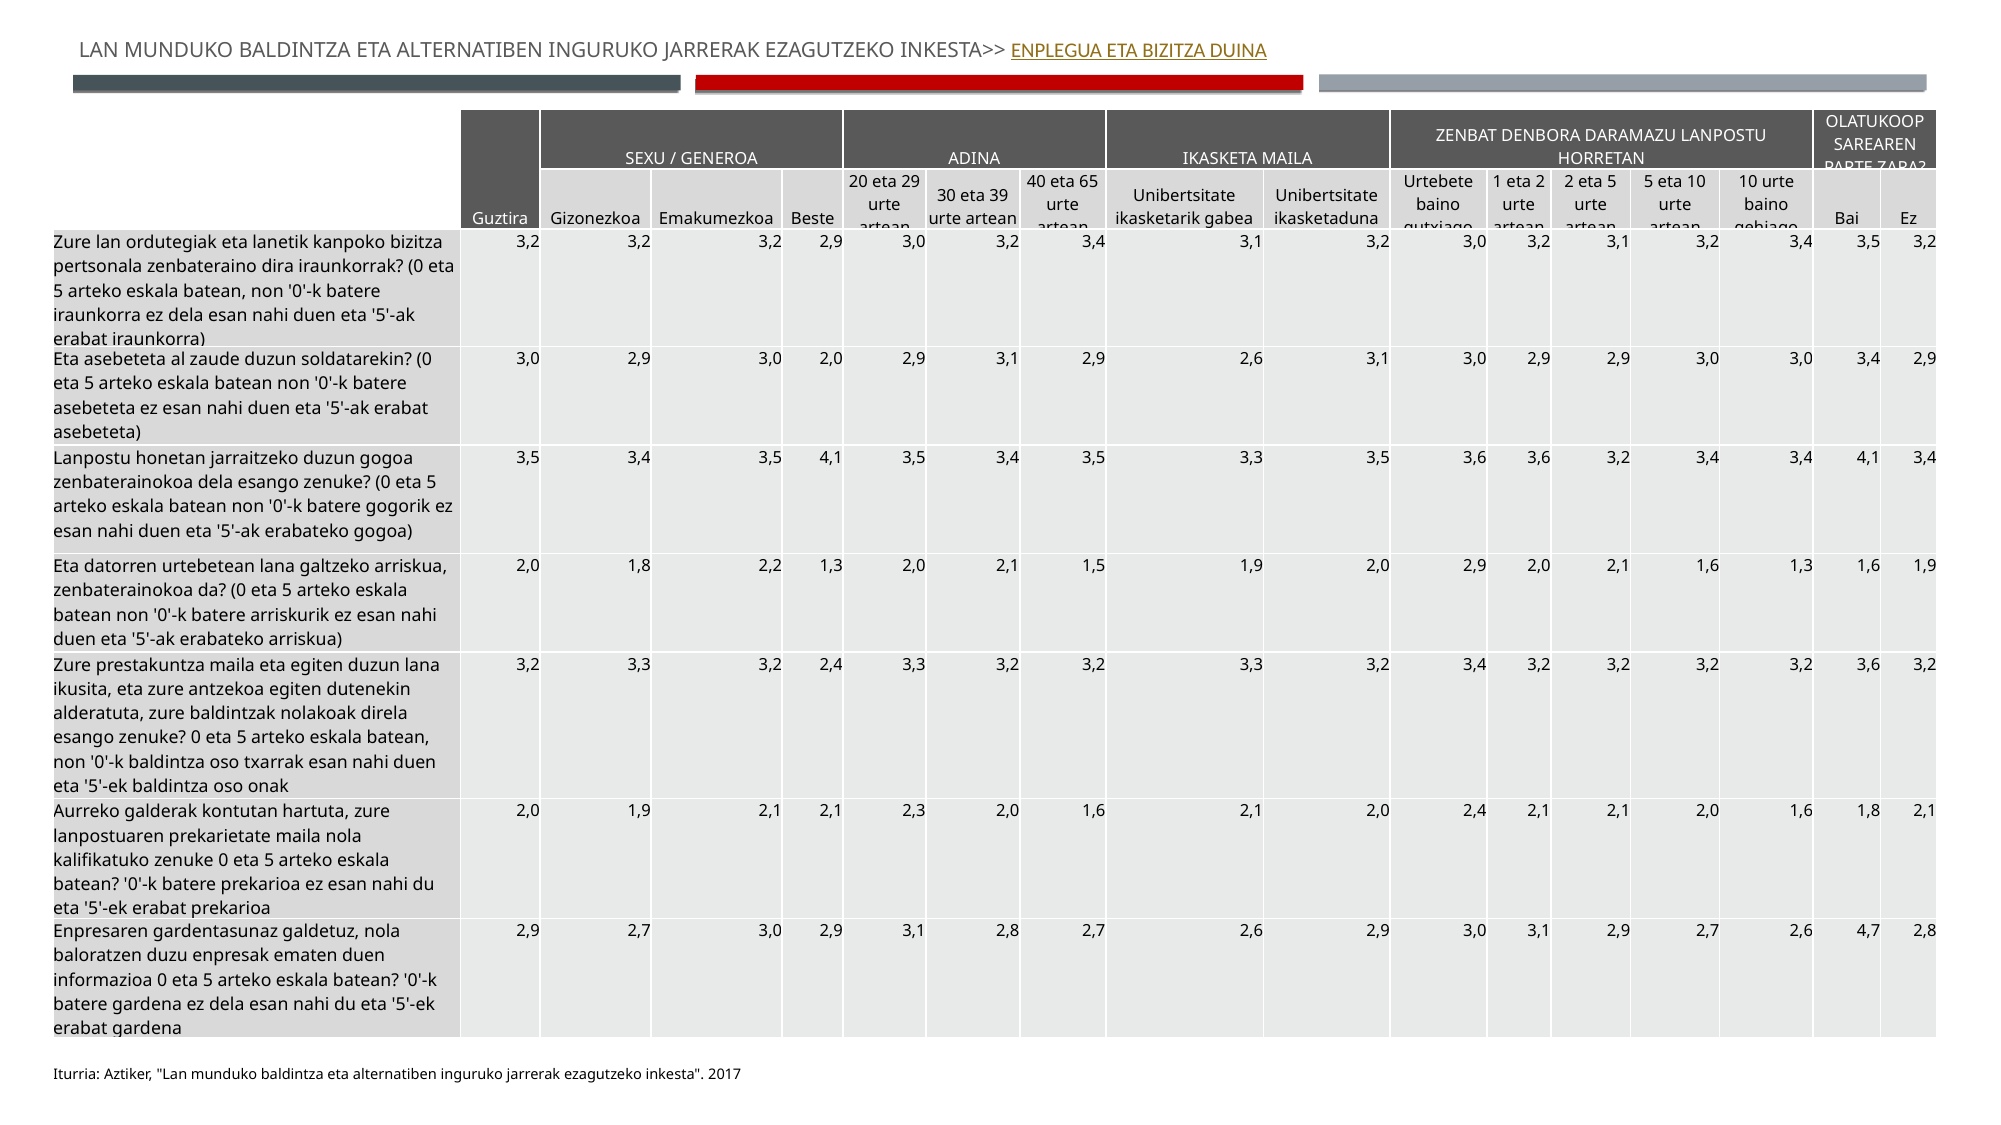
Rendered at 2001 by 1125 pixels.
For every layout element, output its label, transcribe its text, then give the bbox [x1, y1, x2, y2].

table_cell Eta asebeteta al zaude duzun soldatarekin? (0 eta 5 arteko eskala batean non '0'-k batere asebeteta ez esan nahi duen eta '5'-ak erabat asebeteta) [54, 347, 460, 444]
table_cell [54, 170, 460, 228]
table_cell 2,0 [461, 554, 539, 651]
table_cell 3,0 [1391, 230, 1486, 346]
table_cell 3,1 [927, 347, 1019, 444]
table_cell 5 eta 10 urte artean [1631, 170, 1719, 228]
table_cell 2,6 [1720, 919, 1812, 1037]
table_header IKASKETA MAILA [1107, 110, 1389, 168]
text_box LAN MUNDUKO BALDINTZA ETA ALTERNATIBEN INGURUKO JARRERAK EZAGUTZEKO INKESTA>> ENPLEGUA ETA BIZITZA DUINA [64, 29, 1926, 69]
table_cell 3,2 [652, 653, 781, 798]
table_cell 2,9 [1552, 919, 1630, 1037]
table_cell 1,3 [1720, 554, 1812, 651]
table_cell 1,6 [1021, 799, 1105, 918]
table_cell 3,2 [1631, 230, 1719, 346]
table_cell 3,2 [1552, 446, 1630, 553]
table_cell Zure prestakuntza maila eta egiten duzun lana ikusita, eta zure antzekoa egiten dutenekin alderatuta, zure baldintzak nolakoak direla esango zenuke? 0 eta 5 arteko eskala batean, non '0'-k baldintza oso txarrak esan nahi duen eta '5'-ek baldintza oso onak [54, 653, 460, 798]
table_cell 3,6 [1814, 653, 1880, 798]
table_cell Aurreko galderak kontutan hartuta, zure lanpostuaren prekarietate maila nola kalifikatuko zenuke 0 eta 5 arteko eskala batean? '0'-k batere prekarioa ez esan nahi du eta '5'-ek erabat prekarioa [54, 799, 460, 918]
table_cell 3,5 [461, 446, 539, 553]
table_cell 2,9 [1264, 919, 1389, 1037]
table_cell 3,2 [1021, 653, 1105, 798]
table_cell 2,1 [927, 554, 1019, 651]
table_cell 2,9 [461, 919, 539, 1037]
table_cell 3,5 [1021, 446, 1105, 553]
table_cell 3,3 [1107, 653, 1263, 798]
table_cell Bai [1814, 170, 1880, 228]
table_cell 2,7 [1021, 919, 1105, 1037]
table_cell 4,7 [1814, 919, 1880, 1037]
table_cell 2,9 [1391, 554, 1486, 651]
table_cell 4,1 [783, 446, 842, 553]
table_cell 3,4 [541, 446, 650, 553]
table_cell 2,8 [927, 919, 1019, 1037]
table_cell 2,9 [1488, 347, 1550, 444]
table_cell 3,1 [1264, 347, 1389, 444]
table_header OLATUKOOP SAREAREN PARTE ZARA? [1814, 110, 1936, 168]
table_cell 3,4 [1720, 230, 1812, 346]
table_cell 3,2 [927, 653, 1019, 798]
table_cell Urtebete baino gutxiago [1391, 170, 1486, 228]
table_cell Unibertsitate ikasketarik gabea [1107, 170, 1263, 228]
table_cell 2,0 [1631, 799, 1719, 918]
table_cell 20 eta 29 urte artean [844, 170, 925, 228]
table_cell 3,5 [844, 446, 925, 553]
table_cell 1,3 [783, 554, 842, 651]
table_cell Beste [783, 170, 842, 228]
table_cell 3,3 [541, 653, 650, 798]
table_cell 3,2 [461, 230, 539, 346]
table_cell 2,9 [783, 919, 842, 1037]
table_cell 3,0 [1631, 347, 1719, 444]
table_cell 2,9 [1552, 347, 1630, 444]
table_cell [1881, 1039, 1936, 1083]
table_cell 2,7 [1631, 919, 1719, 1037]
table_cell 2,7 [541, 919, 650, 1037]
table_cell 3,2 [1631, 653, 1719, 798]
table_cell 3,6 [1391, 446, 1486, 553]
table_cell 2,6 [1107, 347, 1263, 444]
table_header ADINA [844, 110, 1105, 168]
table_cell 1,6 [1814, 554, 1880, 651]
table_cell 4,1 [1814, 446, 1880, 553]
table_cell 3,0 [461, 347, 539, 444]
table_cell 2,1 [1107, 799, 1263, 918]
table_cell 40 eta 65 urte artean [1021, 170, 1105, 228]
table_cell 3,3 [844, 653, 925, 798]
table_cell 3,1 [1488, 919, 1550, 1037]
table_cell Eta datorren urtebetean lana galtzeko arriskua, zenbaterainokoa da? (0 eta 5 arteko eskala batean non '0'-k batere arriskurik ez esan nahi duen eta '5'-ak erabateko arriskua) [54, 554, 460, 651]
table_cell 3,5 [1264, 446, 1389, 553]
table_cell 2,6 [1107, 919, 1263, 1037]
table_cell 3,4 [927, 446, 1019, 553]
table_cell 3,2 [1264, 230, 1389, 346]
table_cell 3,4 [1631, 446, 1719, 553]
table_cell 3,4 [1391, 653, 1486, 798]
table_cell 3,0 [1391, 347, 1486, 444]
table_cell 3,4 [1720, 446, 1812, 553]
table_cell 2,1 [1552, 554, 1630, 651]
table_cell 1 eta 2 urte artean [1488, 170, 1550, 228]
table_header [54, 110, 460, 168]
table_cell 2,1 [652, 799, 781, 918]
table_cell 3,5 [652, 446, 781, 553]
table_cell 1,9 [541, 799, 650, 918]
table_cell 2,0 [783, 347, 842, 444]
table_cell 3,0 [652, 919, 781, 1037]
table_cell 2,9 [1881, 347, 1936, 444]
table_cell 30 eta 39 urte artean [927, 170, 1019, 228]
table_cell 3,2 [1881, 653, 1936, 798]
table_cell 3,4 [1814, 347, 1880, 444]
table_cell 3,1 [1552, 230, 1630, 346]
table_cell 2,3 [844, 799, 925, 918]
table_cell 3,2 [1552, 653, 1630, 798]
table_cell 3,0 [652, 347, 781, 444]
table_cell 3,6 [1488, 446, 1550, 553]
table_cell 3,2 [1488, 653, 1550, 798]
table_cell 2,1 [783, 799, 842, 918]
table_header ZENBAT DENBORA DARAMAZU LANPOSTU HORRETAN [1391, 110, 1812, 168]
table_cell 2,2 [652, 554, 781, 651]
table_cell 2 eta 5 urte artean [1552, 170, 1630, 228]
table_cell 3,3 [1107, 446, 1263, 553]
table_cell 2,0 [927, 799, 1019, 918]
table_cell 2,4 [783, 653, 842, 798]
table_cell 3,5 [1814, 230, 1880, 346]
table_cell 2,4 [1391, 799, 1486, 918]
table_cell 3,2 [652, 230, 781, 346]
table_cell 3,4 [1881, 446, 1936, 553]
table_cell 1,9 [1107, 554, 1263, 651]
table_cell 2,1 [1552, 799, 1630, 918]
table_cell 2,9 [783, 230, 842, 346]
table_cell 3,4 [1021, 230, 1105, 346]
table_cell 2,9 [541, 347, 650, 444]
table_cell 10 urte baino gehiago [1720, 170, 1812, 228]
table_cell 3,2 [1488, 230, 1550, 346]
table_cell Iturria: Aztiker, "Lan munduko baldintza eta alternatiben inguruko jarrerak ezagutzeko inkesta". 2017 [54, 1039, 1880, 1083]
table_cell 1,9 [1881, 554, 1936, 651]
table_cell Emakumezkoa [652, 170, 781, 228]
table_cell 3,0 [1391, 919, 1486, 1037]
table_cell 1,6 [1631, 554, 1719, 651]
table_header Guztira [461, 110, 539, 228]
table_cell 3,2 [541, 230, 650, 346]
table_cell Enpresaren gardentasunaz galdetuz, nola baloratzen duzu enpresak ematen duen informazioa 0 eta 5 arteko eskala batean? '0'-k batere gardena ez dela esan nahi du eta '5'-ek erabat gardena [54, 919, 460, 1037]
table_cell Gizonezkoa [541, 170, 650, 228]
table_cell 2,8 [1881, 919, 1936, 1037]
table_cell 2,1 [1488, 799, 1550, 918]
table_cell 2,9 [844, 347, 925, 444]
table_cell 3,1 [844, 919, 925, 1037]
table_cell 2,0 [1264, 799, 1389, 918]
table_header SEXU / GENEROA [541, 110, 842, 168]
table_cell 2,0 [1488, 554, 1550, 651]
table_cell 2,1 [1881, 799, 1936, 918]
table_cell Unibertsitate ikasketaduna [1264, 170, 1389, 228]
table_cell 1,8 [541, 554, 650, 651]
table_cell 1,5 [1021, 554, 1105, 651]
table_cell Lanpostu honetan jarraitzeko duzun gogoa zenbaterainokoa dela esango zenuke? (0 eta 5 arteko eskala batean non '0'-k batere gogorik ez esan nahi duen eta '5'-ak erabateko gogoa) [54, 446, 460, 553]
table_cell 1,6 [1720, 799, 1812, 918]
table_cell 3,1 [1107, 230, 1263, 346]
table_cell Zure lan ordutegiak eta lanetik kanpoko bizitza pertsonala zenbateraino dira iraunkorrak? (0 eta 5 arteko eskala batean, non '0'-k batere iraunkorra ez dela esan nahi duen eta '5'-ak erabat iraunkorra) [54, 230, 460, 346]
table_cell 1,8 [1814, 799, 1880, 918]
table_cell 3,2 [1264, 653, 1389, 798]
table_cell 2,9 [1021, 347, 1105, 444]
table_cell 2,0 [1264, 554, 1389, 651]
table_cell 3,0 [1720, 347, 1812, 444]
table_cell 2,0 [844, 554, 925, 651]
table_cell 3,2 [1881, 230, 1936, 346]
table_cell 3,2 [1720, 653, 1812, 798]
table_cell 2,0 [461, 799, 539, 918]
table_cell 3,2 [461, 653, 539, 798]
table_cell 3,2 [927, 230, 1019, 346]
table_cell Ez [1881, 170, 1936, 228]
table_cell 3,0 [844, 230, 925, 346]
